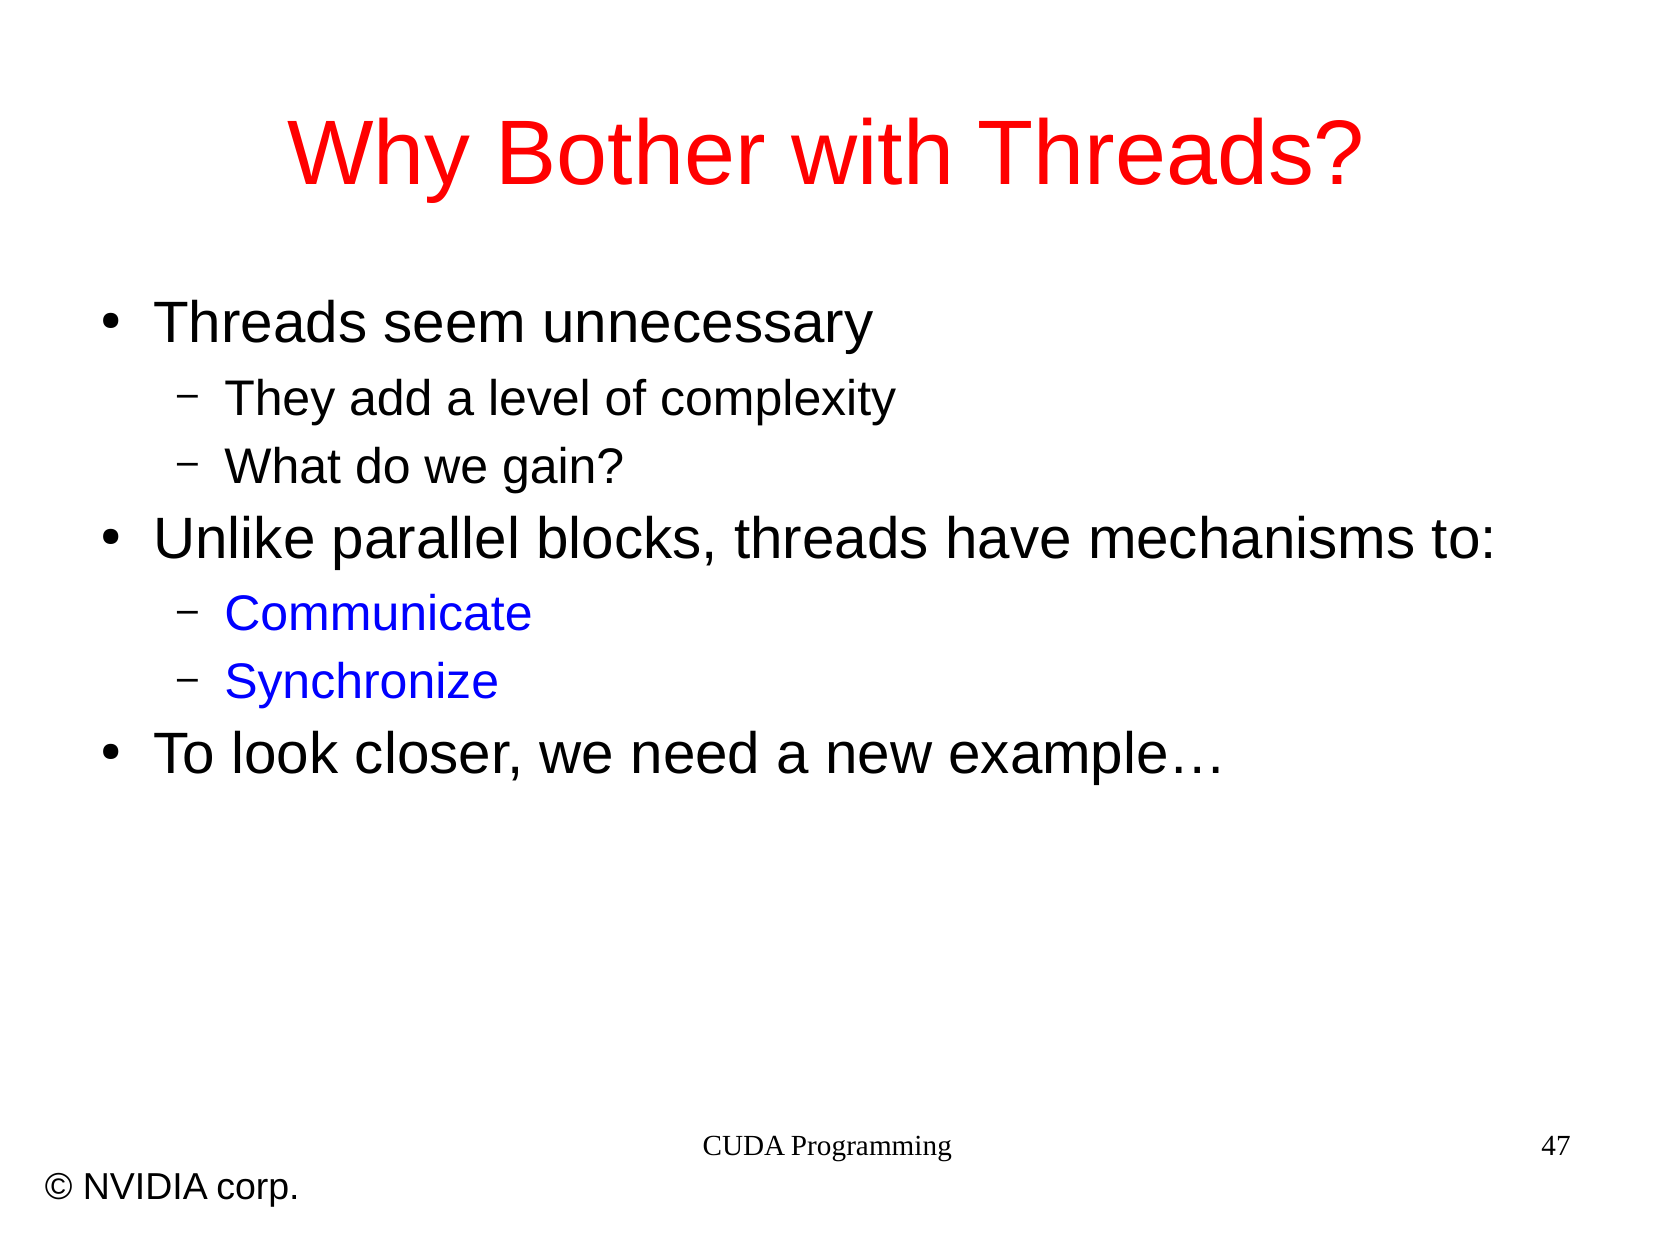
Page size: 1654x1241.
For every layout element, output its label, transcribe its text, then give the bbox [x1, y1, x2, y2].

list Threads seem unnecessary They add a level of complexity What do we gain? Unlike parallel blocks, threads have mechanisms to: Communicate Synchronize To look closer, we need a new example… [82, 290, 1571, 1109]
text_box © NVIDIA corp. [30, 1158, 331, 1216]
title Why Bother with Threads? [82, 49, 1571, 257]
